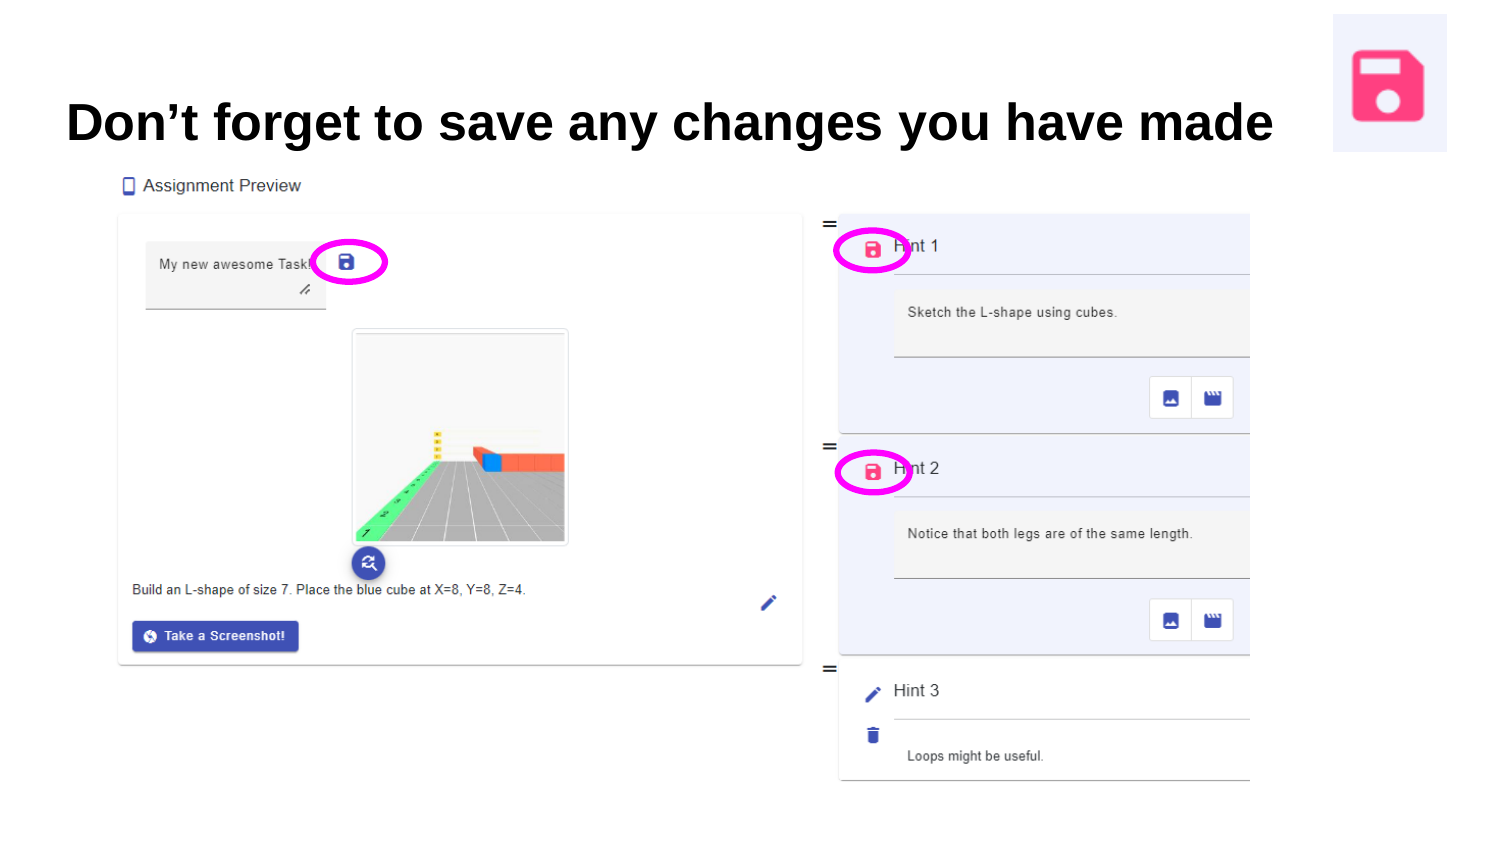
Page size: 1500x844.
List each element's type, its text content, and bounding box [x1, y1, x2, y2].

title Don’t forget to save any changes you have made [51, 72, 1449, 167]
picture [111, 173, 1250, 783]
picture [1333, 14, 1447, 152]
